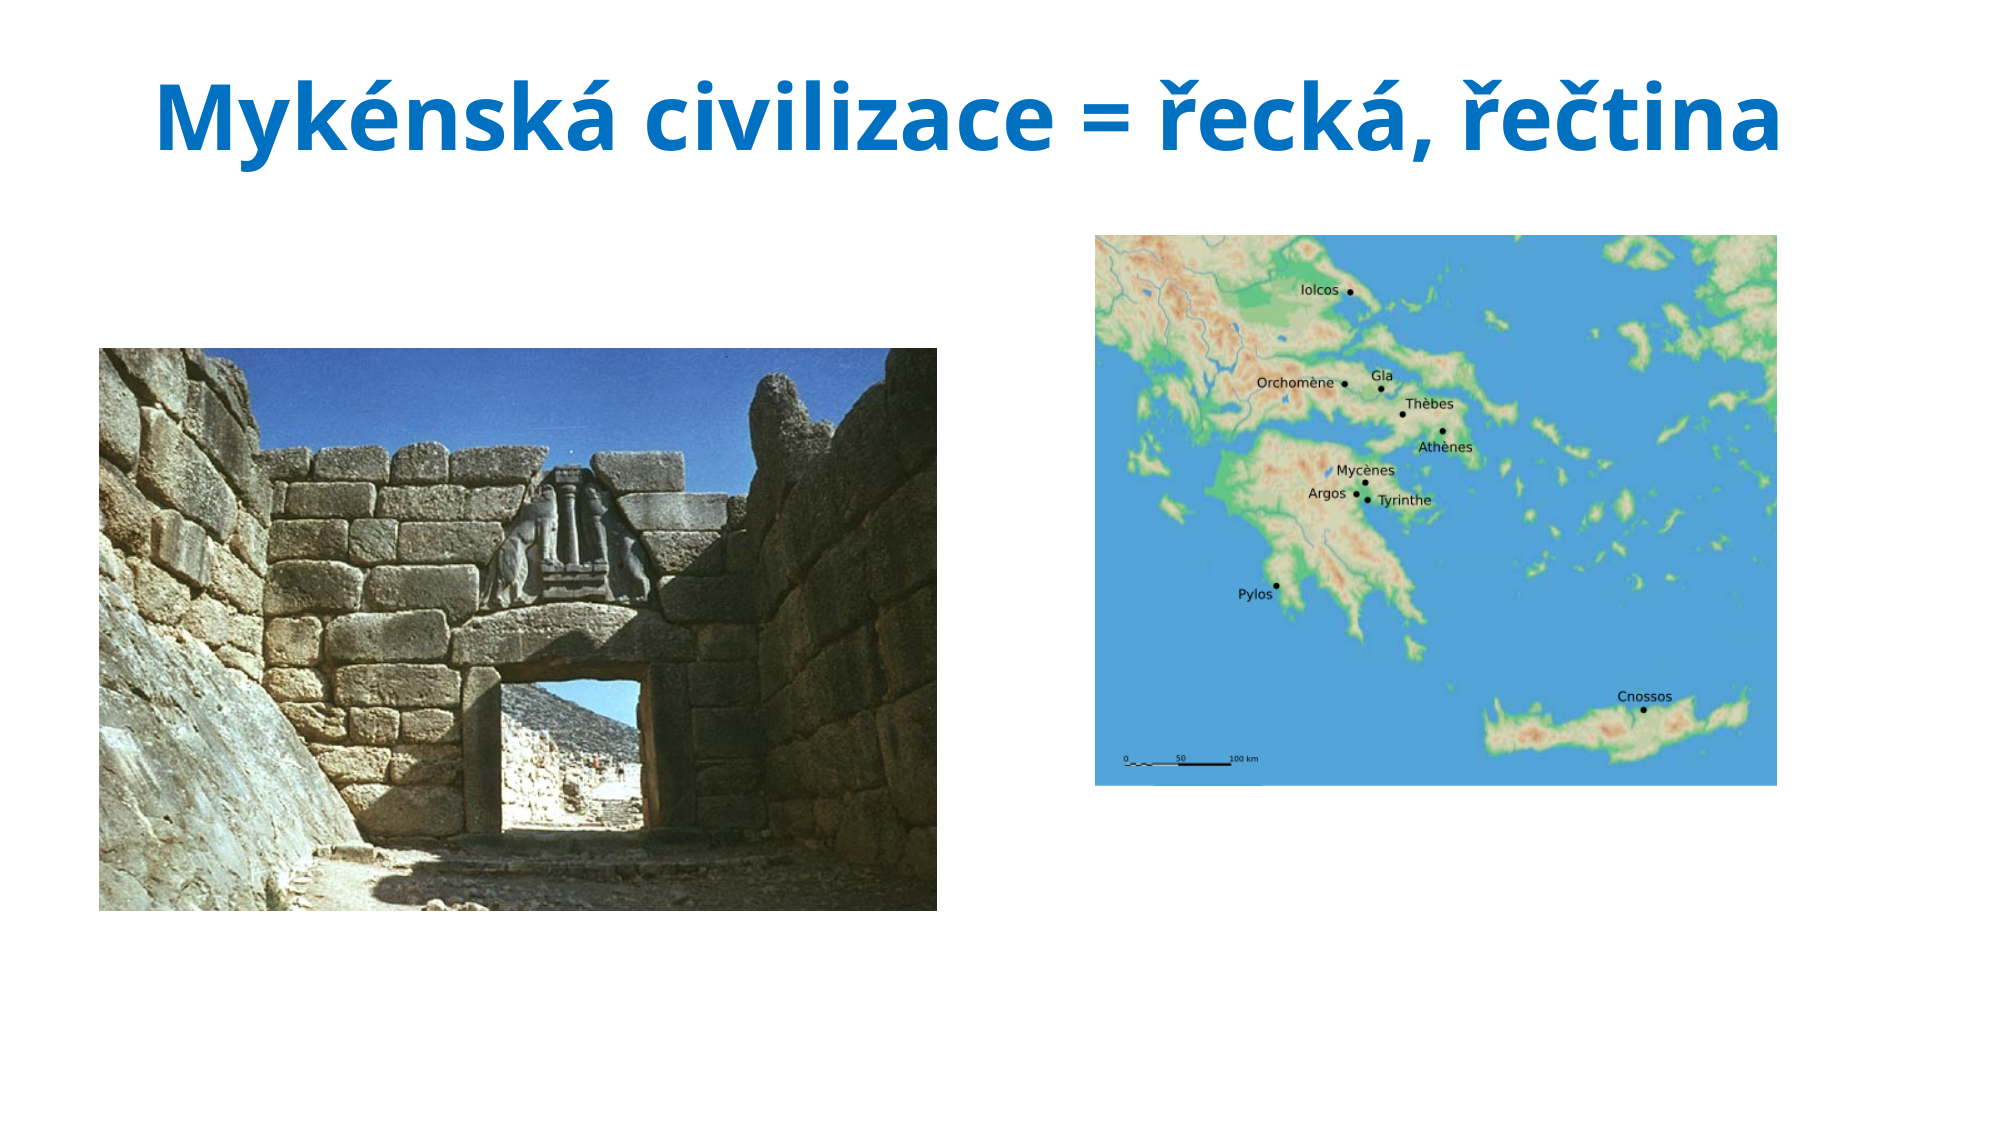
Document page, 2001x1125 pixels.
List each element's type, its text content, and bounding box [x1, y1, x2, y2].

picture [99, 348, 937, 911]
title Mykénská civilizace = řecká, řečtina [137, 59, 1863, 183]
picture [1095, 235, 1777, 786]
